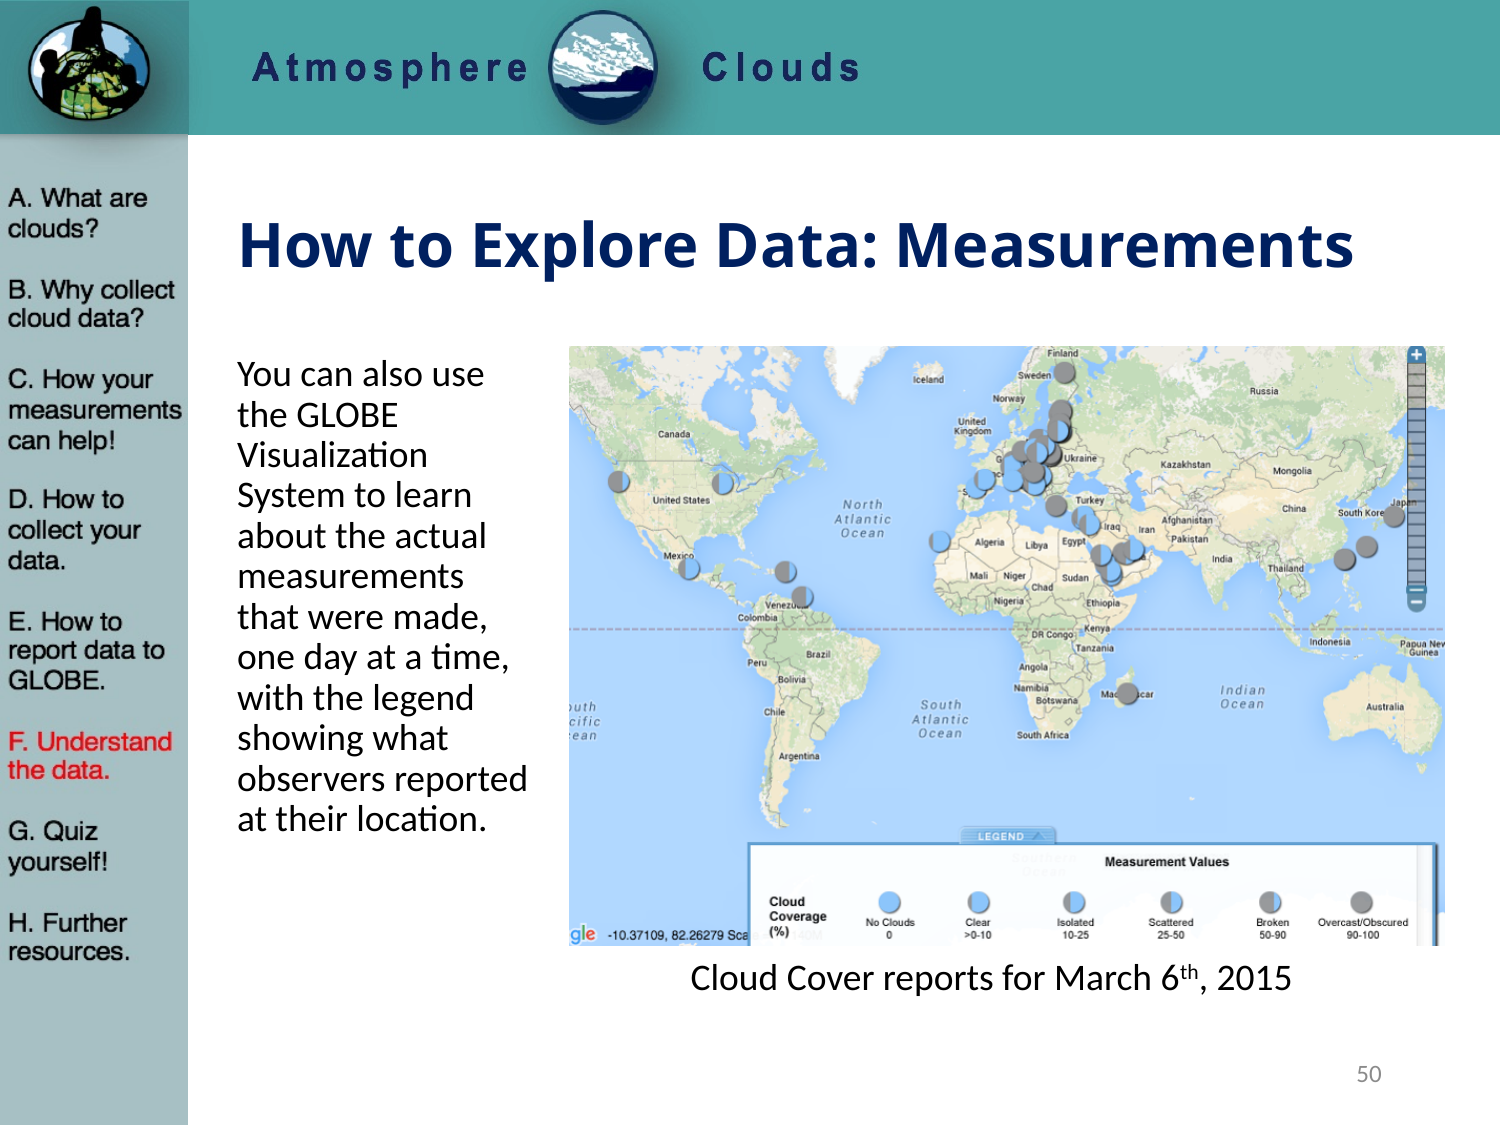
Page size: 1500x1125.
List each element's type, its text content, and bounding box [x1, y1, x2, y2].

list You can also use the GLOBE Visualization System to learn about the actual measurements that were made, one day at a time, with the legend showing what observers reported at their location. [222, 346, 550, 1061]
picture [0, 0, 1500, 1125]
slide_number <number> [1059, 1042, 1397, 1103]
text_box Cloud Cover reports for March 6th, 2015 [675, 946, 1341, 1006]
picture [569, 346, 1445, 946]
title How to Explore Data: Measurements [222, 175, 1397, 321]
